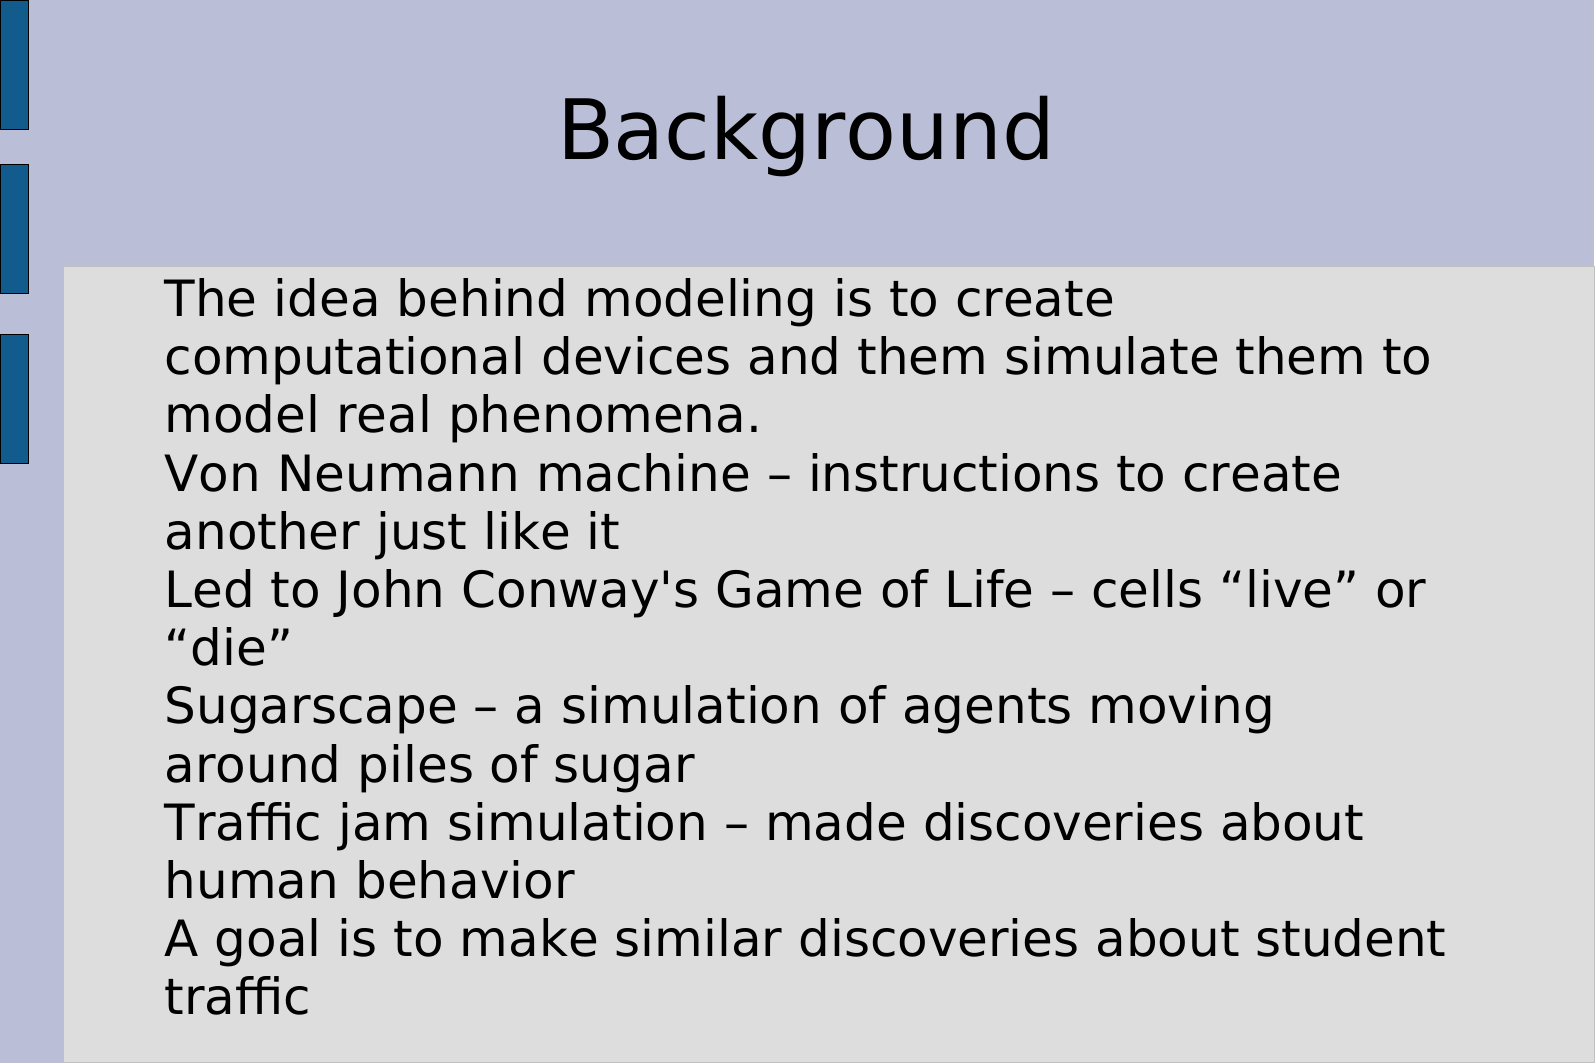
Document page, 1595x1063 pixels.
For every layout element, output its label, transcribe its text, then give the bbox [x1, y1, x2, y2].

text_box The idea behind modeling is to create computational devices and them simulate them to model real phenomena. Von Neumann machine – instructions to create another just like it Led to John Conway's Game of Life – cells “live” or “die” Sugarscape – a simulation of agents moving around piles of sugar Traffic jam simulation – made discoveries about human behavior A goal is to make similar discoveries about student traffic [150, 262, 1463, 1035]
text_box Background [375, 75, 1238, 187]
